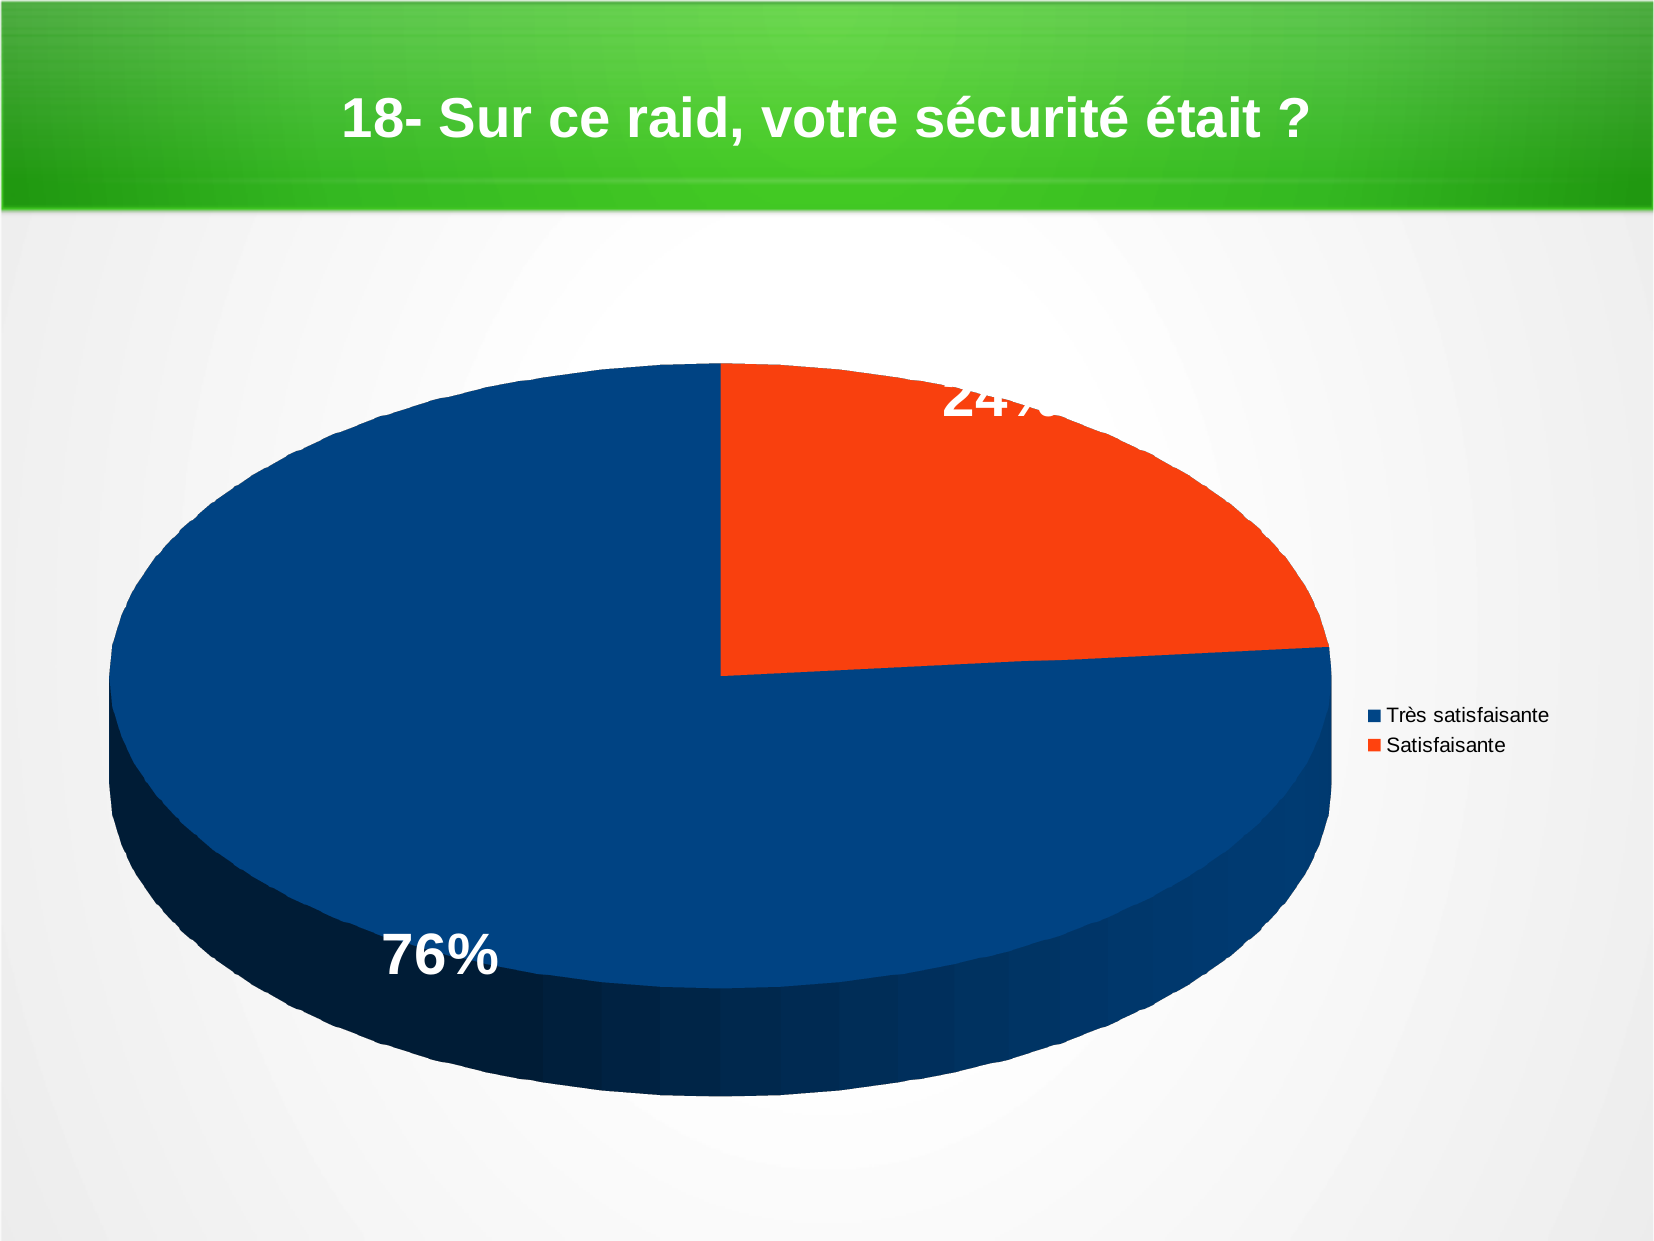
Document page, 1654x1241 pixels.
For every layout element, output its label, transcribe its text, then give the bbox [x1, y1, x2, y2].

picture [0, 0, 1654, 1241]
title 18- Sur ce raid, votre sécurité était ? [82, 47, 1571, 189]
chart [80, 289, 1569, 1172]
